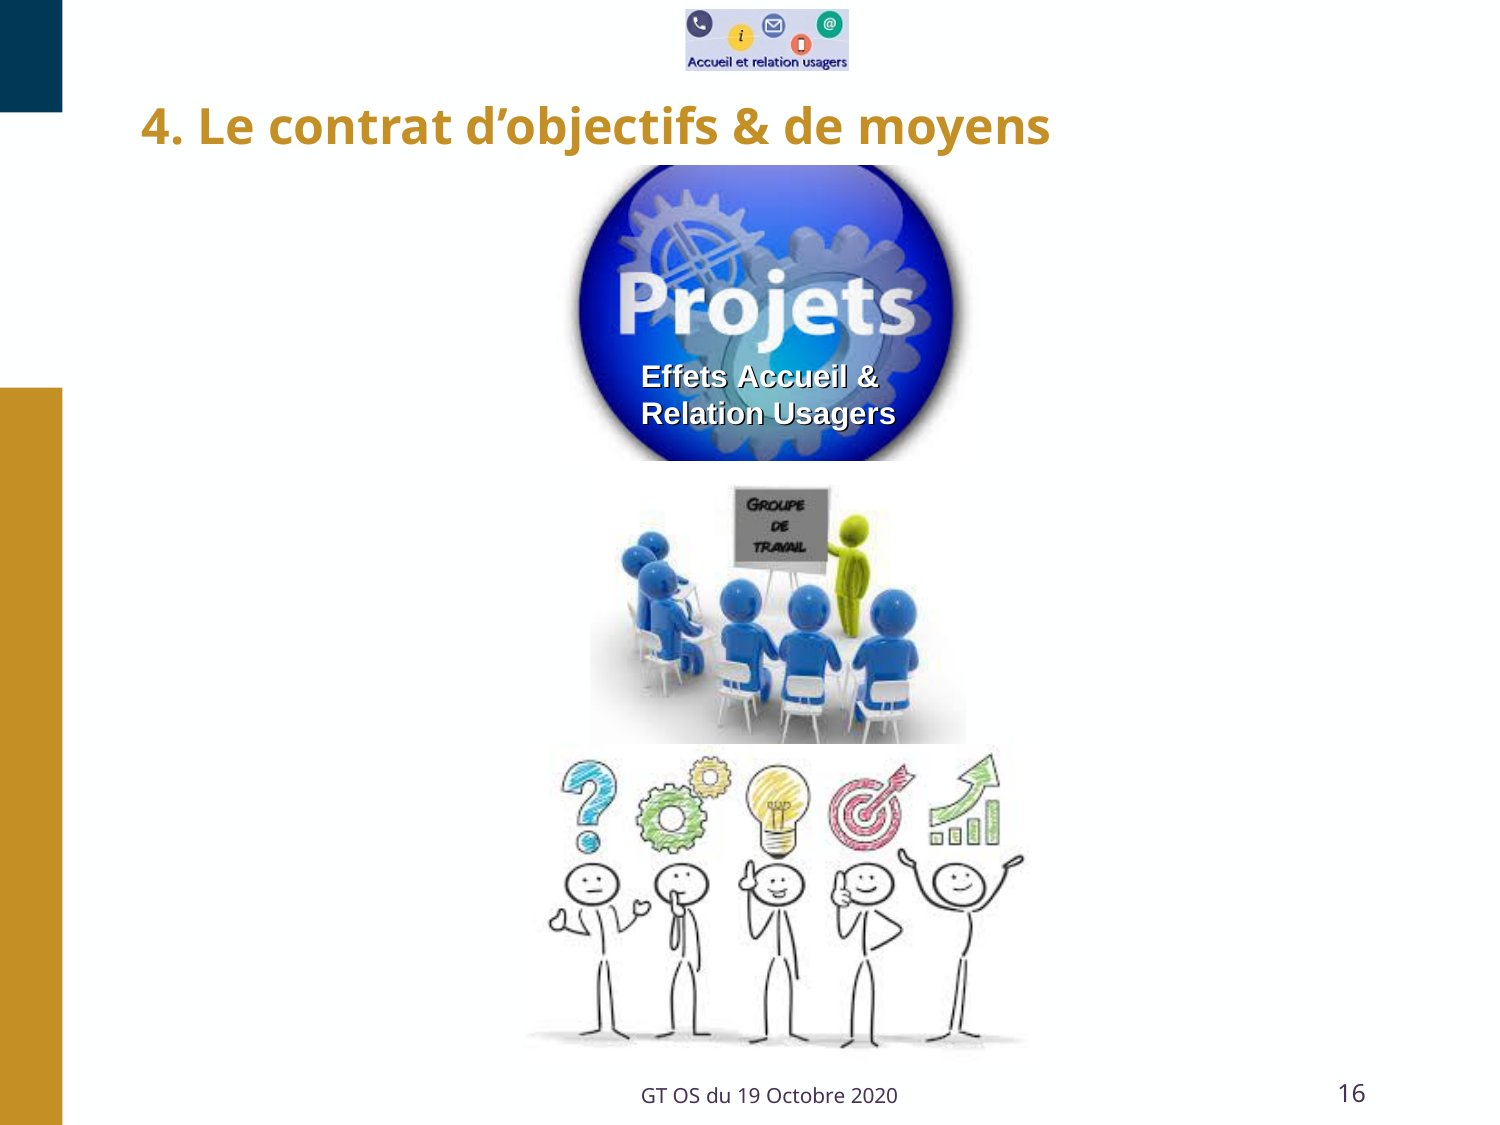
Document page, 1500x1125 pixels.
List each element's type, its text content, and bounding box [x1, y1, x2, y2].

picture [685, 9, 849, 70]
title 4. Le contrat d’objectifs & de moyens [141, 70, 1428, 186]
text_box Effets Accueil & Relation Usagers [625, 348, 934, 476]
picture [521, 165, 1040, 1063]
